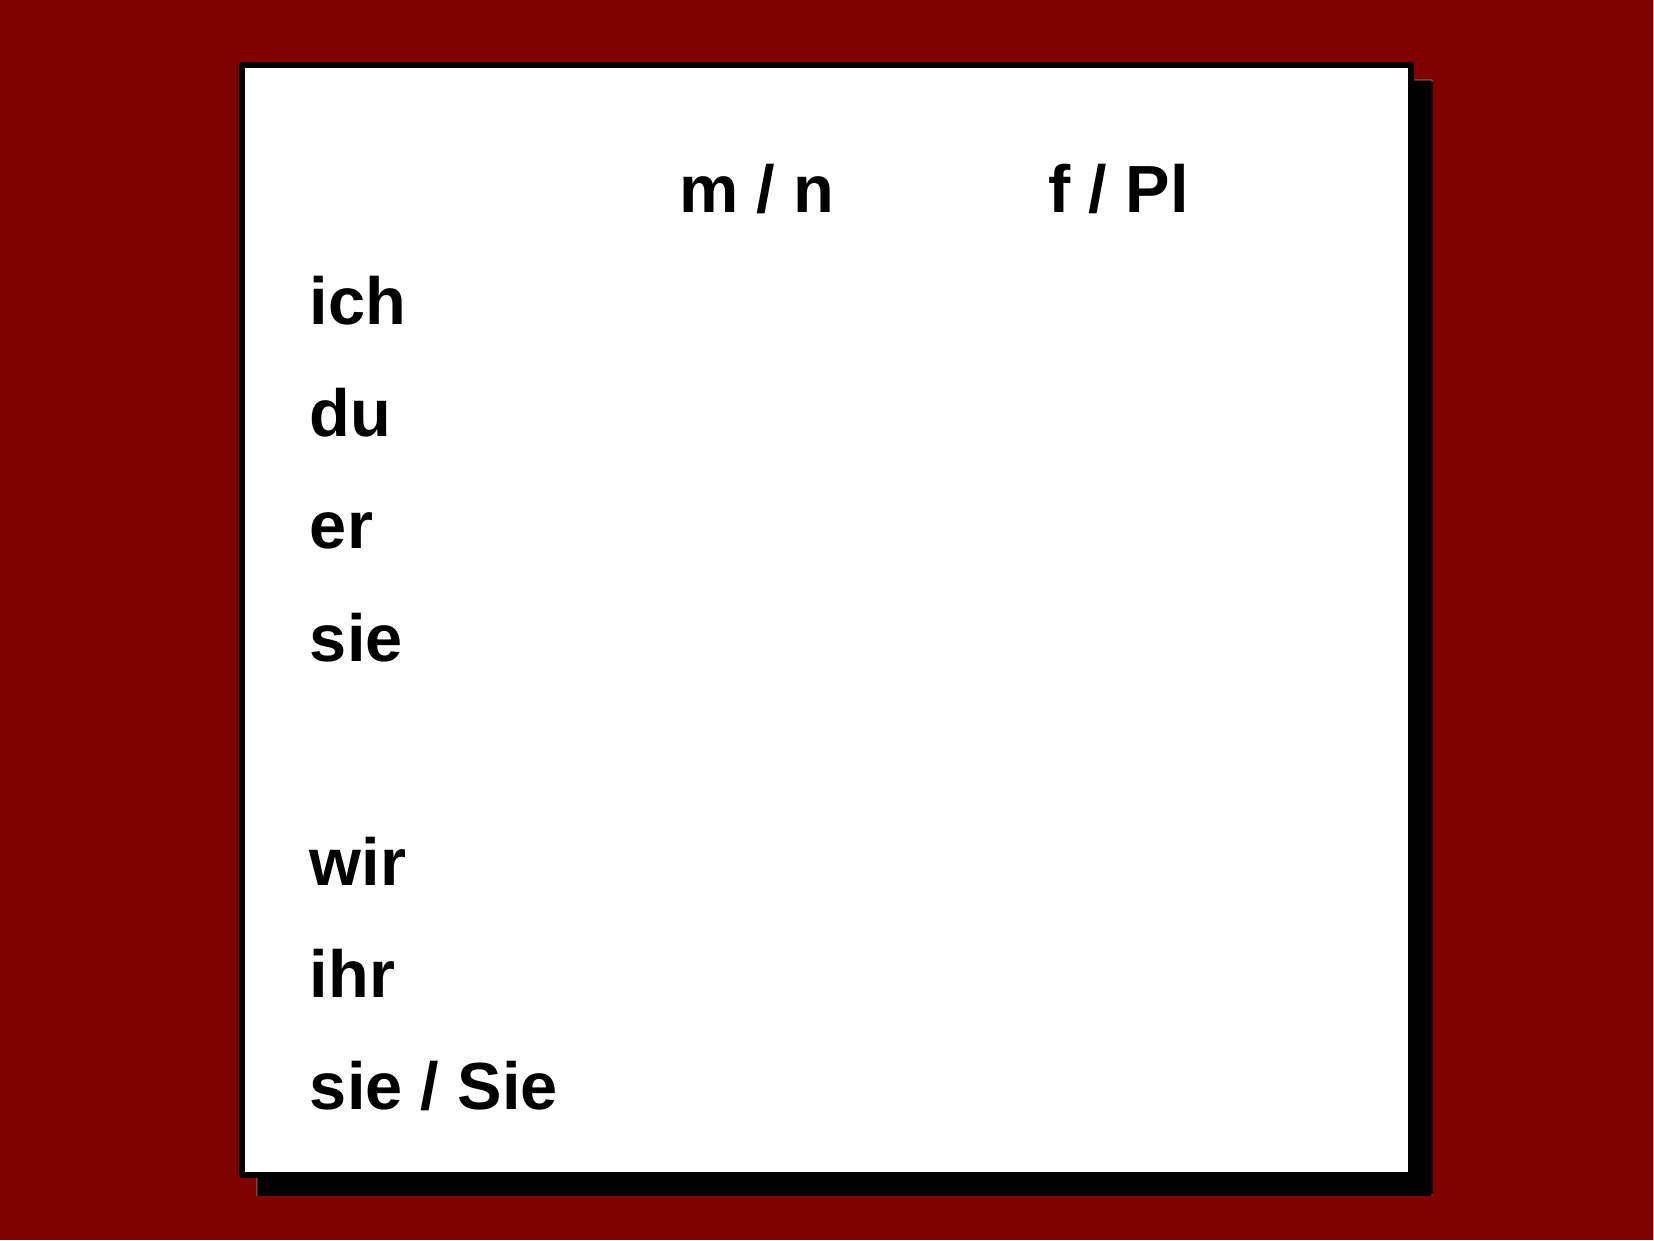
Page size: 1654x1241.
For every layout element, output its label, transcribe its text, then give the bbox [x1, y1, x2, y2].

text_box [242, 64, 1412, 1176]
text_box m / n f / Pl ich du er sie wir ihr sie / Sie [295, 107, 1382, 1133]
